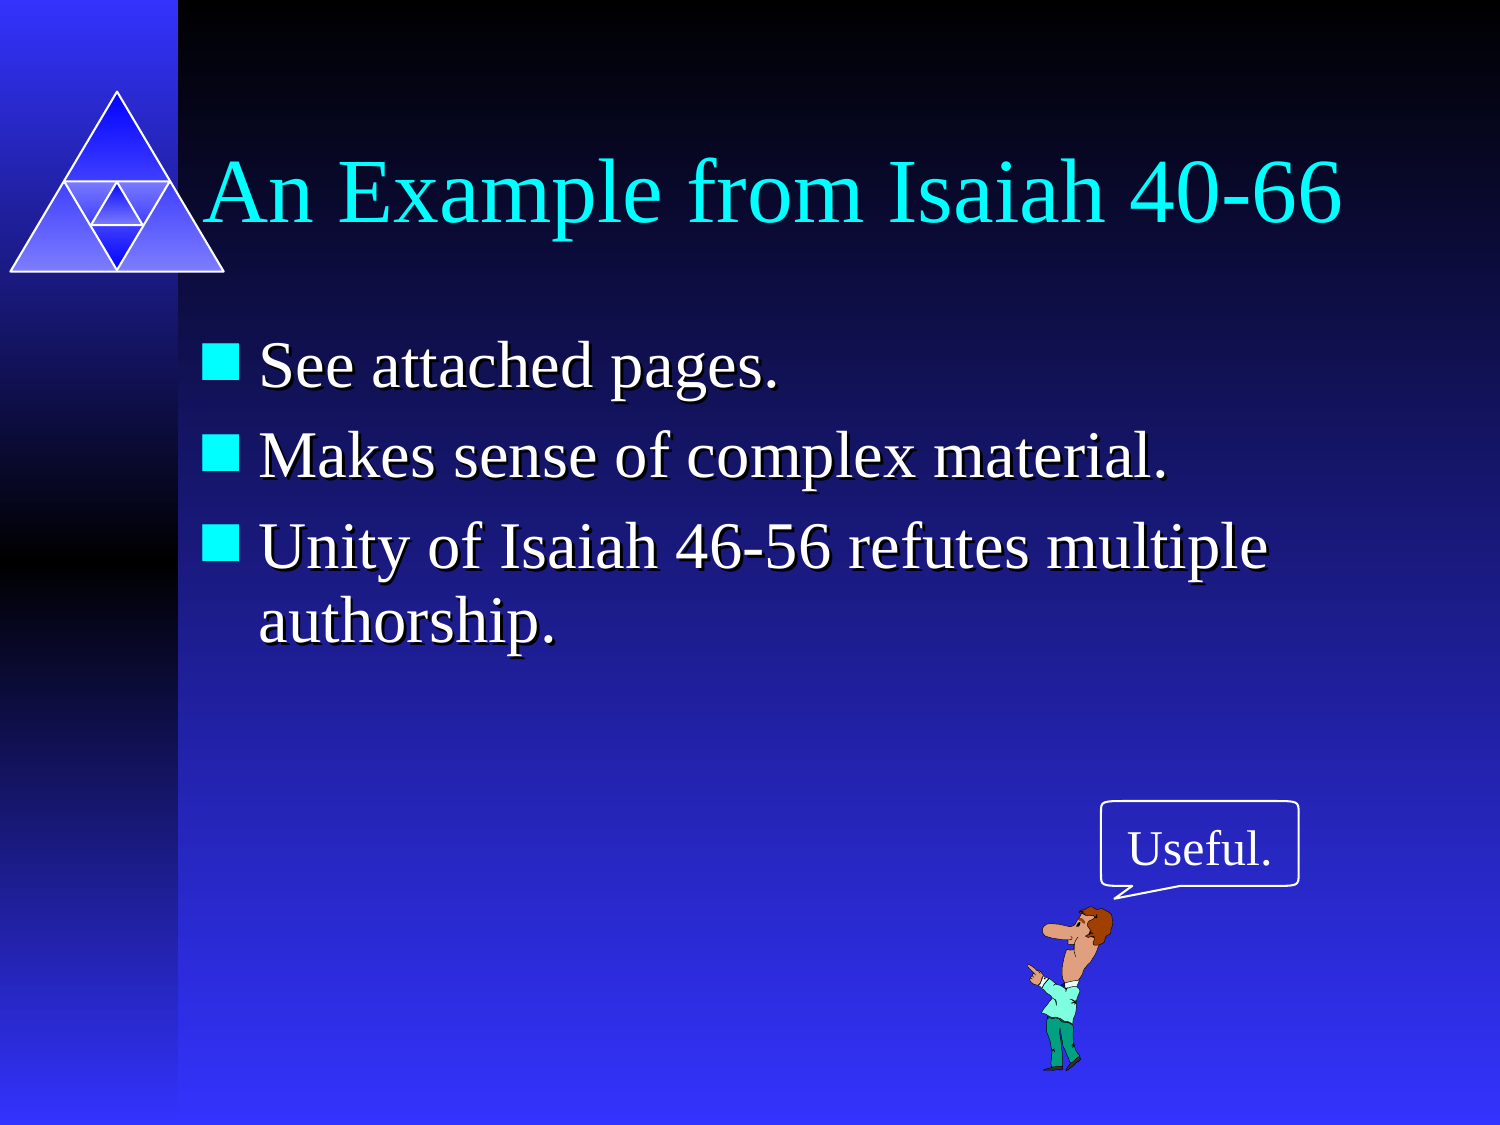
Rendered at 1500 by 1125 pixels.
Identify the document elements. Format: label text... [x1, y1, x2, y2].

chart [1026, 906, 1114, 1072]
list See attached pages. Makes sense of complex material. Unity of Isaiah 46-56 refutes multiple authorship. [187, 324, 1463, 1001]
title An Example from Isaiah 40-66 [187, 99, 1463, 288]
text_box Useful. [1100, 801, 1299, 899]
